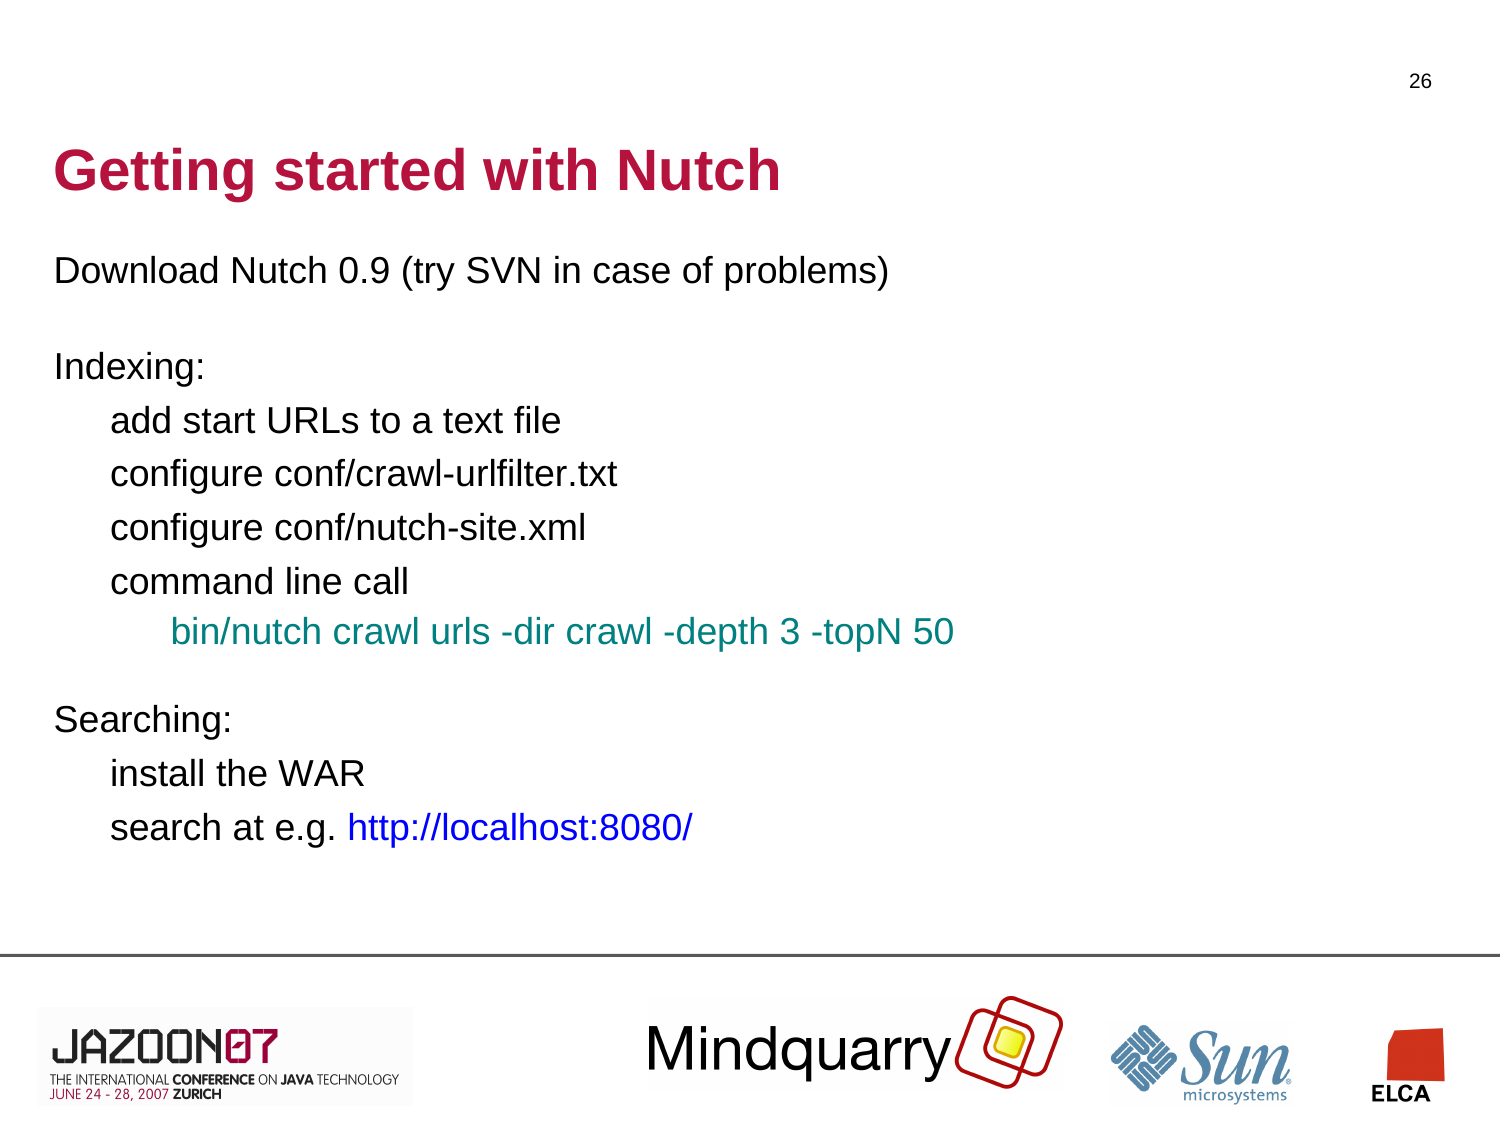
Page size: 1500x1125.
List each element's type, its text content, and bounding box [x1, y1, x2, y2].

list Download Nutch 0.9 (try SVN in case of problems) Indexing: add start URLs to a text file configure conf/crawl-urlfilter.txt configure conf/nutch-site.xml command line call bin/nutch crawl urls -dir crawl -depth 3 -topN 50 Searching: install the WAR search at e.g. http://localhost:8080/ [53, 249, 1451, 953]
picture [1370, 1025, 1446, 1105]
title Getting started with Nutch [53, 119, 1447, 231]
picture [1107, 1021, 1294, 1107]
picture [38, 1007, 413, 1106]
picture [649, 996, 1063, 1093]
